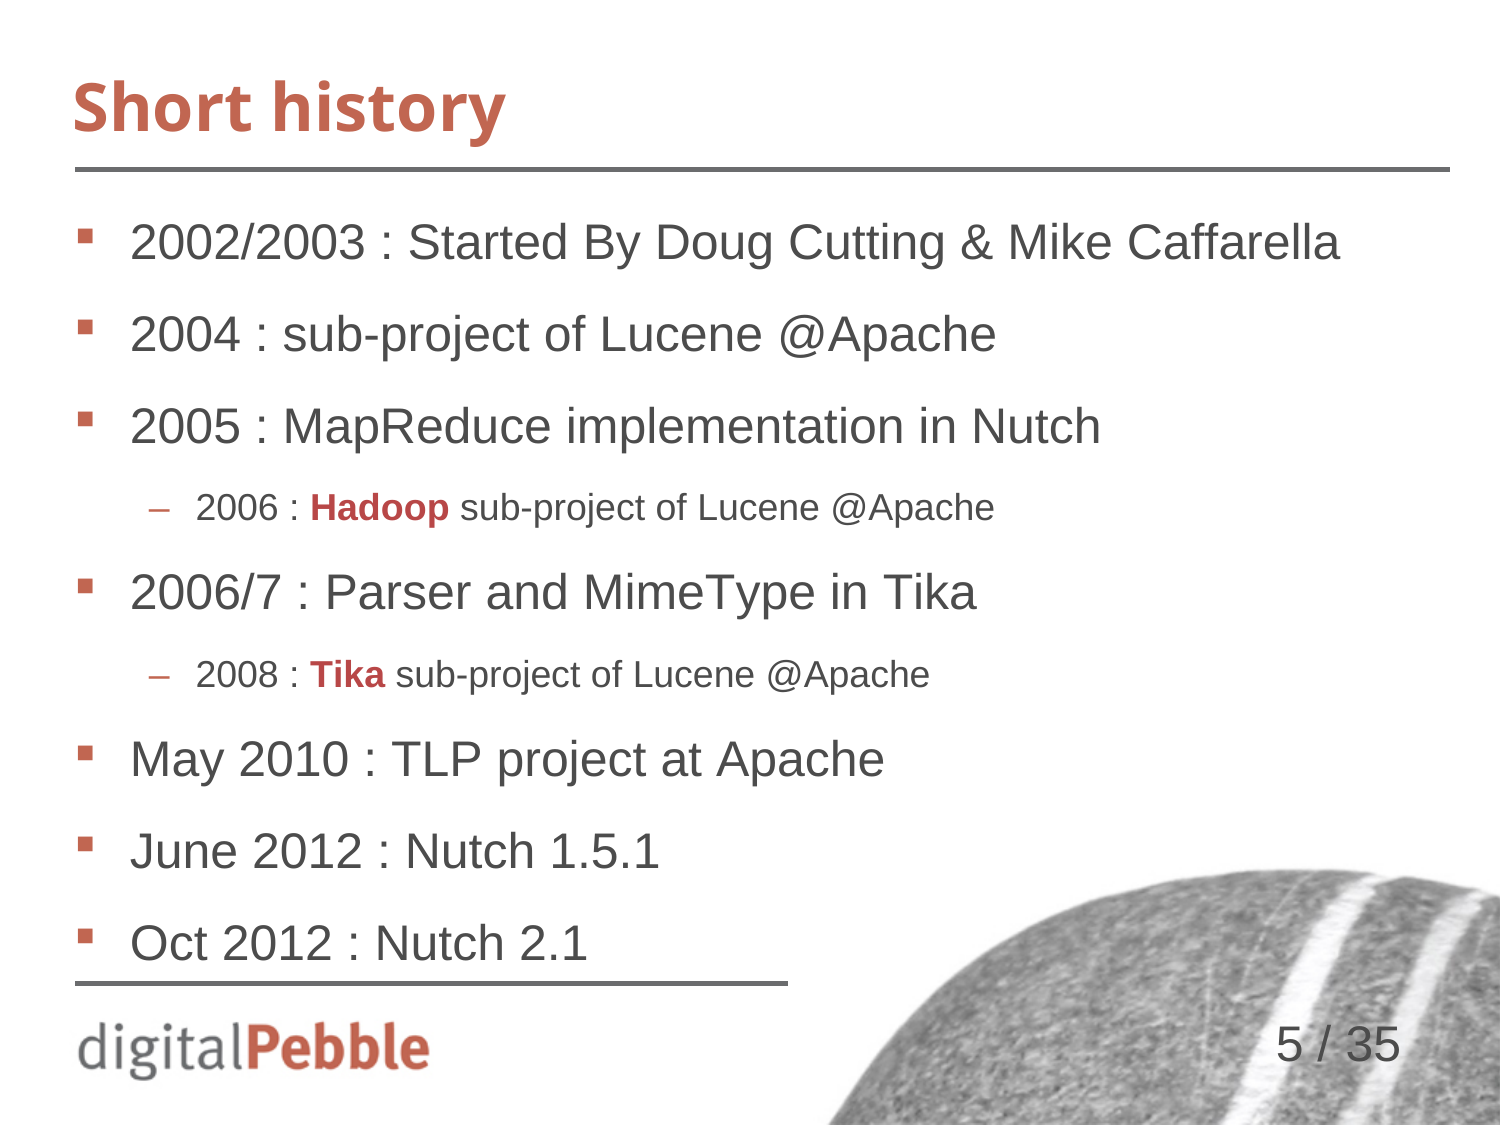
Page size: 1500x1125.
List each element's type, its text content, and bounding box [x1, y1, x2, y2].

title Short history [57, 37, 1438, 174]
list 2002/2003 : Started By Doug Cutting & Mike Caffarella 2004 : sub-project of Lucene @Apache 2005 : MapReduce implementation in Nutch 2006 : Hadoop sub-project of Lucene @Apache 2006/7 : Parser and MimeType in Tika 2008 : Tika sub-project of Lucene @Apache May 2010 : TLP project at Apache June 2012 : Nutch 1.5.1 Oct 2012 : Nutch 2.1 [59, 206, 1439, 950]
picture [0, 0, 1500, 1125]
